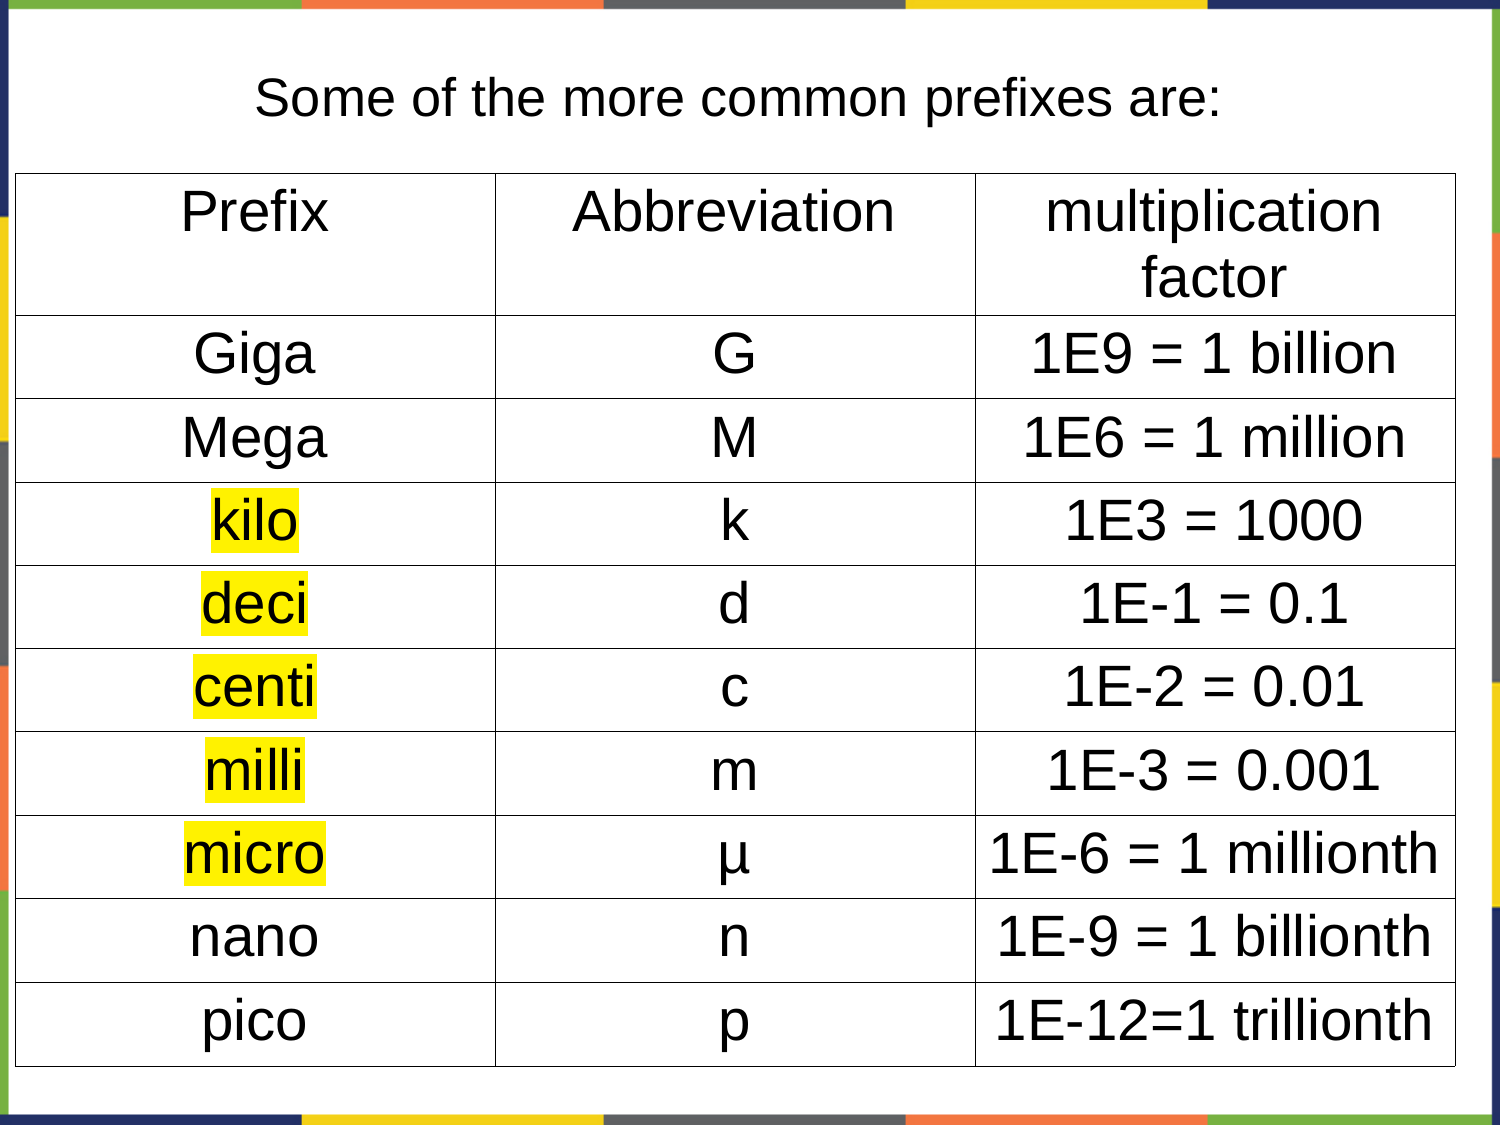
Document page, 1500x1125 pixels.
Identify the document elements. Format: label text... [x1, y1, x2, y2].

table_cell nano [16, 899, 495, 982]
table_header Prefix [16, 174, 495, 315]
table_cell Giga [16, 316, 495, 398]
table_cell n [496, 899, 975, 982]
table_cell 1E-3 = 0.001 [976, 732, 1455, 815]
table_cell 1E-6 = 1 millionth [976, 816, 1455, 898]
table_cell 1E9 = 1 billion [976, 316, 1455, 398]
table_cell pico [16, 983, 495, 1066]
table_cell milli [16, 732, 495, 815]
table_cell Mega [16, 399, 495, 482]
picture [0, 0, 1500, 1125]
table_cell 1E-1 = 0.1 [976, 566, 1455, 648]
text_box Some of the more common prefixes are: [240, 60, 1291, 136]
table_cell c [496, 649, 975, 731]
table_cell m [496, 732, 975, 815]
table_cell 1E-12=1 trillionth [976, 983, 1455, 1066]
table_cell µ [496, 816, 975, 898]
table_cell k [496, 483, 975, 565]
table_header Abbreviation [496, 174, 975, 315]
table_cell 1E6 = 1 million [976, 399, 1455, 482]
table_cell G [496, 316, 975, 398]
table_cell kilo [16, 483, 495, 565]
table_cell 1E-9 = 1 billionth [976, 899, 1455, 982]
table_cell deci [16, 566, 495, 648]
table_cell d [496, 566, 975, 648]
table_cell 1E-2 = 0.01 [976, 649, 1455, 731]
table_cell 1E3 = 1000 [976, 483, 1455, 565]
table_cell p [496, 983, 975, 1066]
table_cell centi [16, 649, 495, 731]
table_cell micro [16, 816, 495, 898]
table_cell M [496, 399, 975, 482]
table_header multiplication factor [976, 174, 1455, 315]
